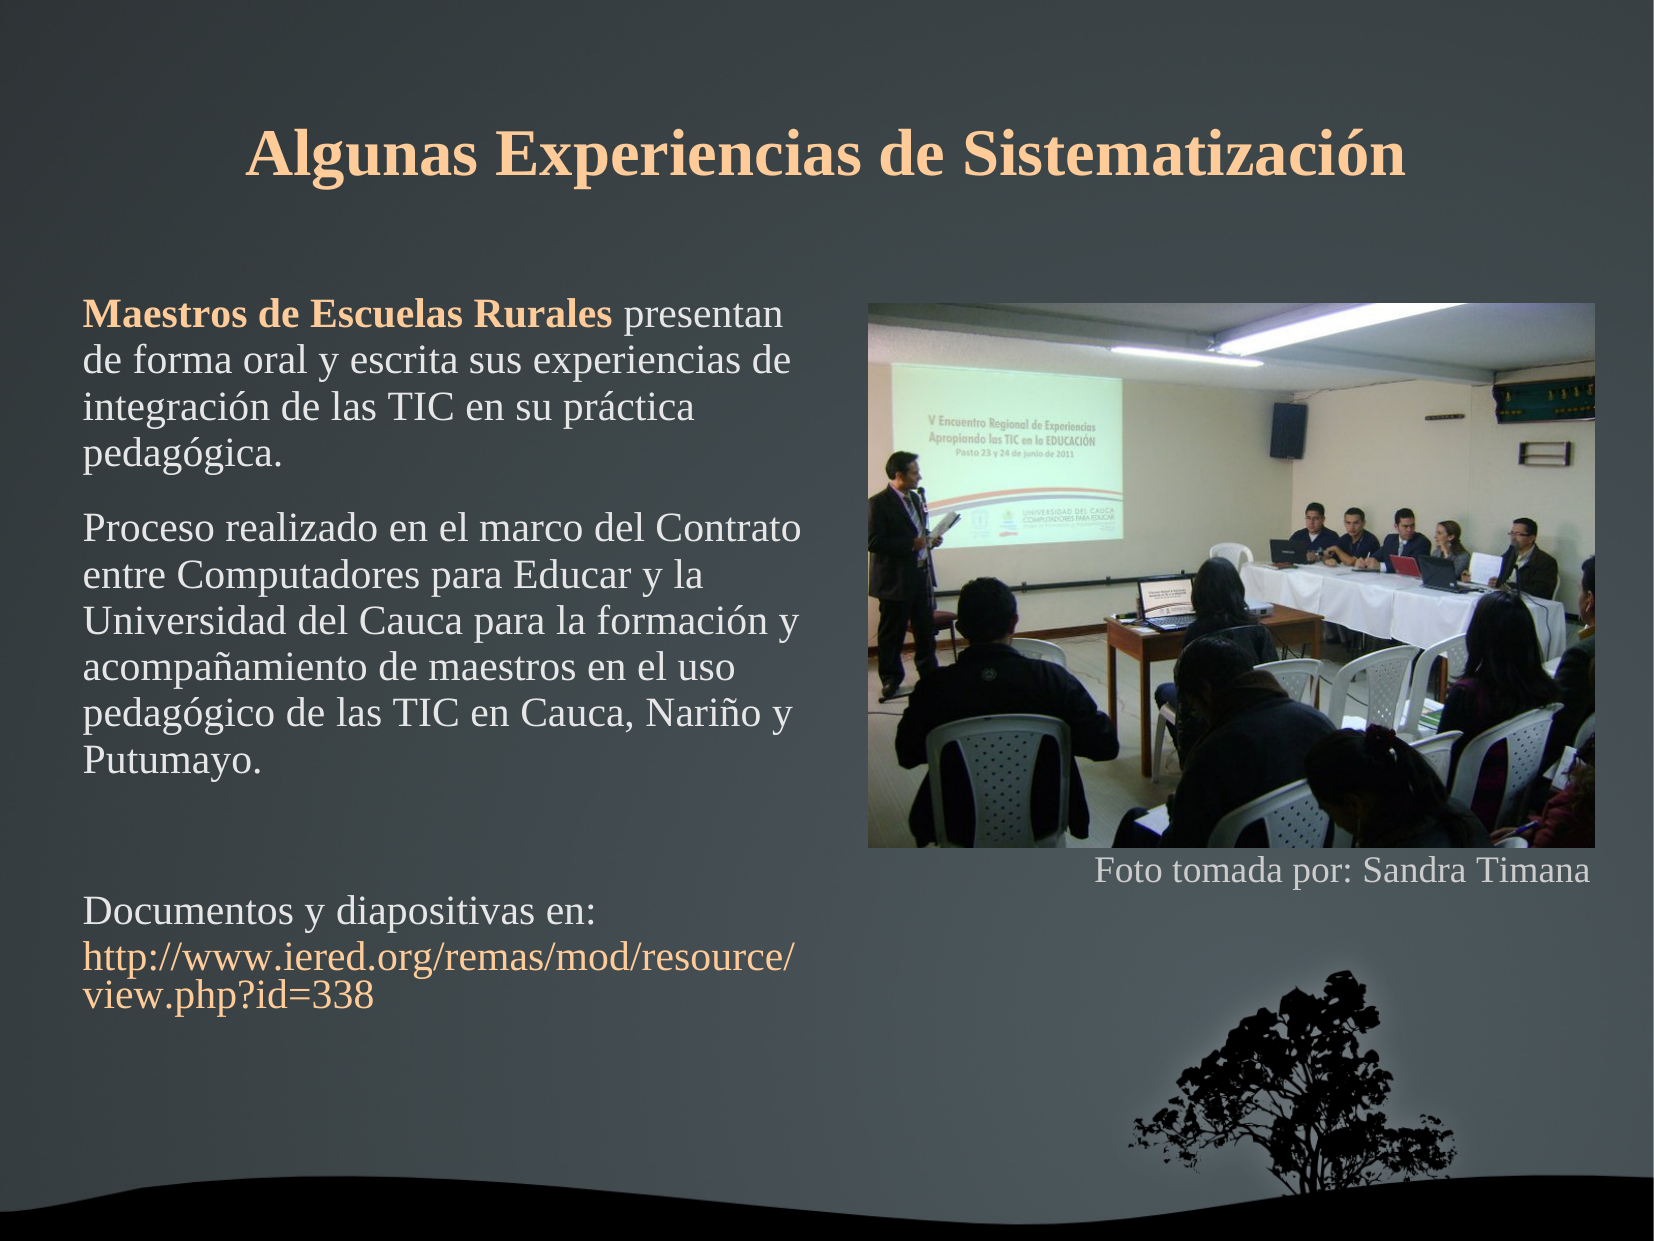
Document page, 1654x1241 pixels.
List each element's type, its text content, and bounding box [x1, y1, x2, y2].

text_box Foto tomada por: Sandra Timana [1079, 841, 1607, 898]
picture [0, 0, 1654, 1241]
list Maestros de Escuelas Rurales presentan de forma oral y escrita sus experiencias de integración de las TIC en su práctica pedagógica. Proceso realizado en el marco del Contrato entre Computadores para Educar y la Universidad del Cauca para la formación y acompañamiento de maestros en el uso pedagógico de las TIC en Cauca, Nariño y Putumayo. Documentos y diapositivas en: http://www.iered.org/remas/mod/resource/view.php?id=338 [82, 290, 809, 1109]
title Algunas Experiencias de Sistematización [82, 49, 1571, 257]
